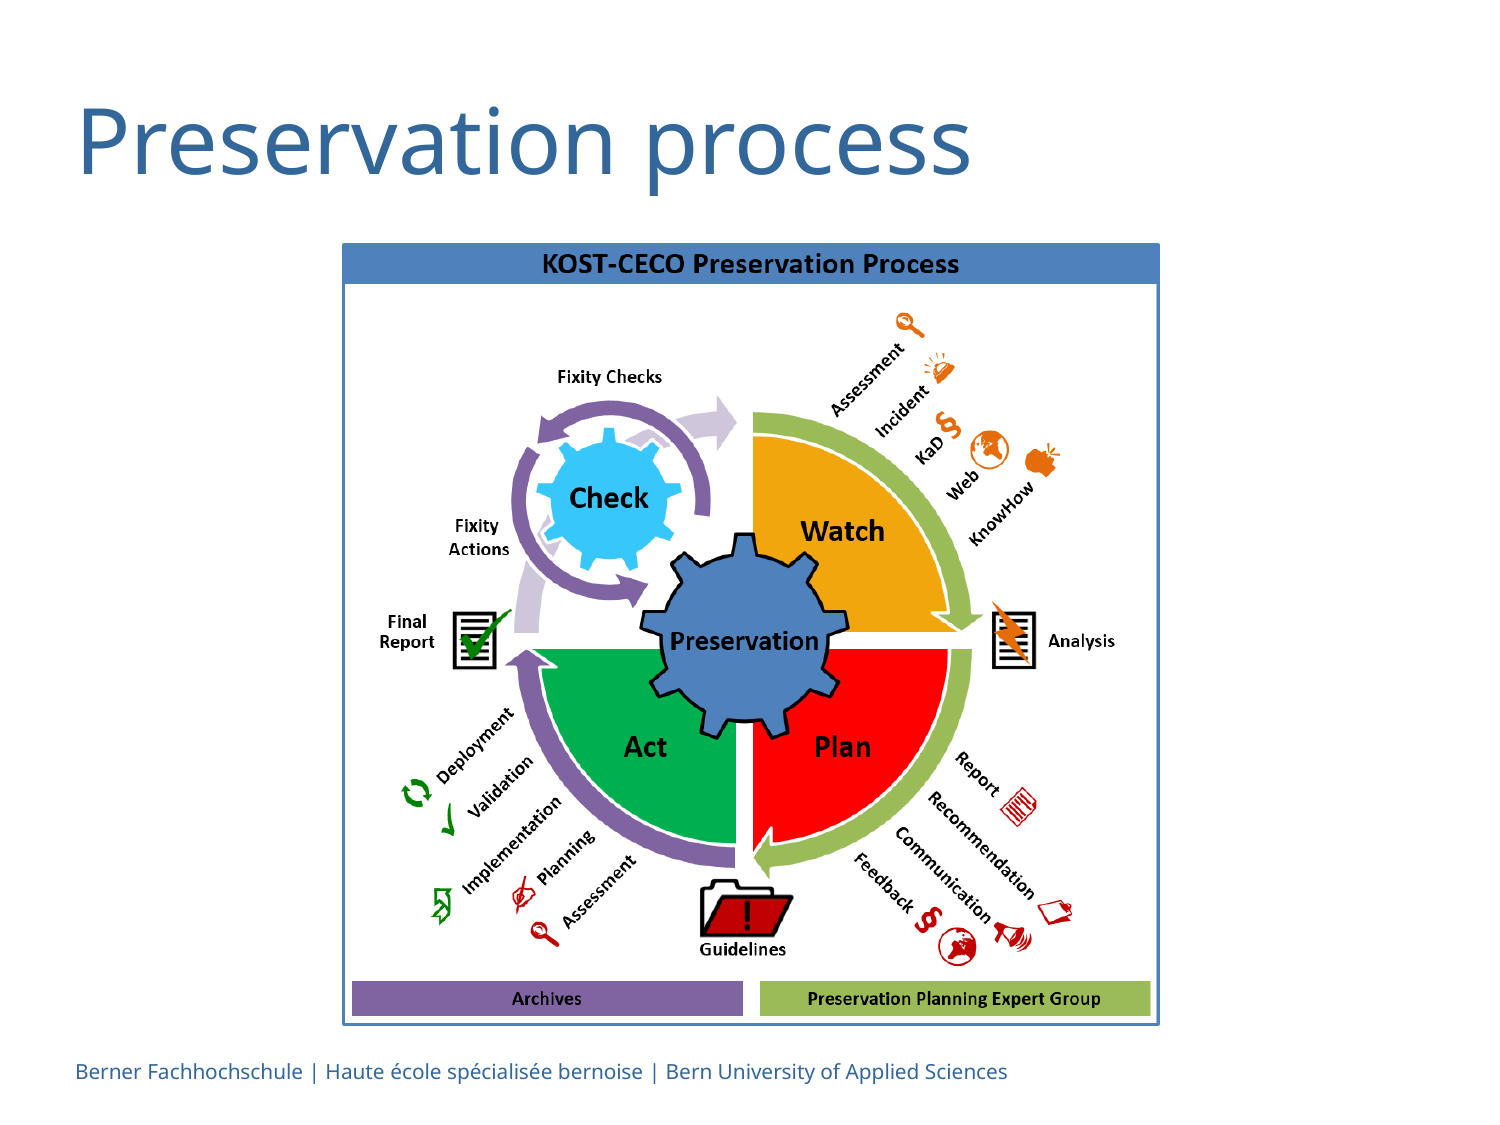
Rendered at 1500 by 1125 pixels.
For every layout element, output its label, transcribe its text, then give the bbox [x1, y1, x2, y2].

picture [338, 239, 1162, 1029]
title Preservation process [75, 44, 1425, 233]
